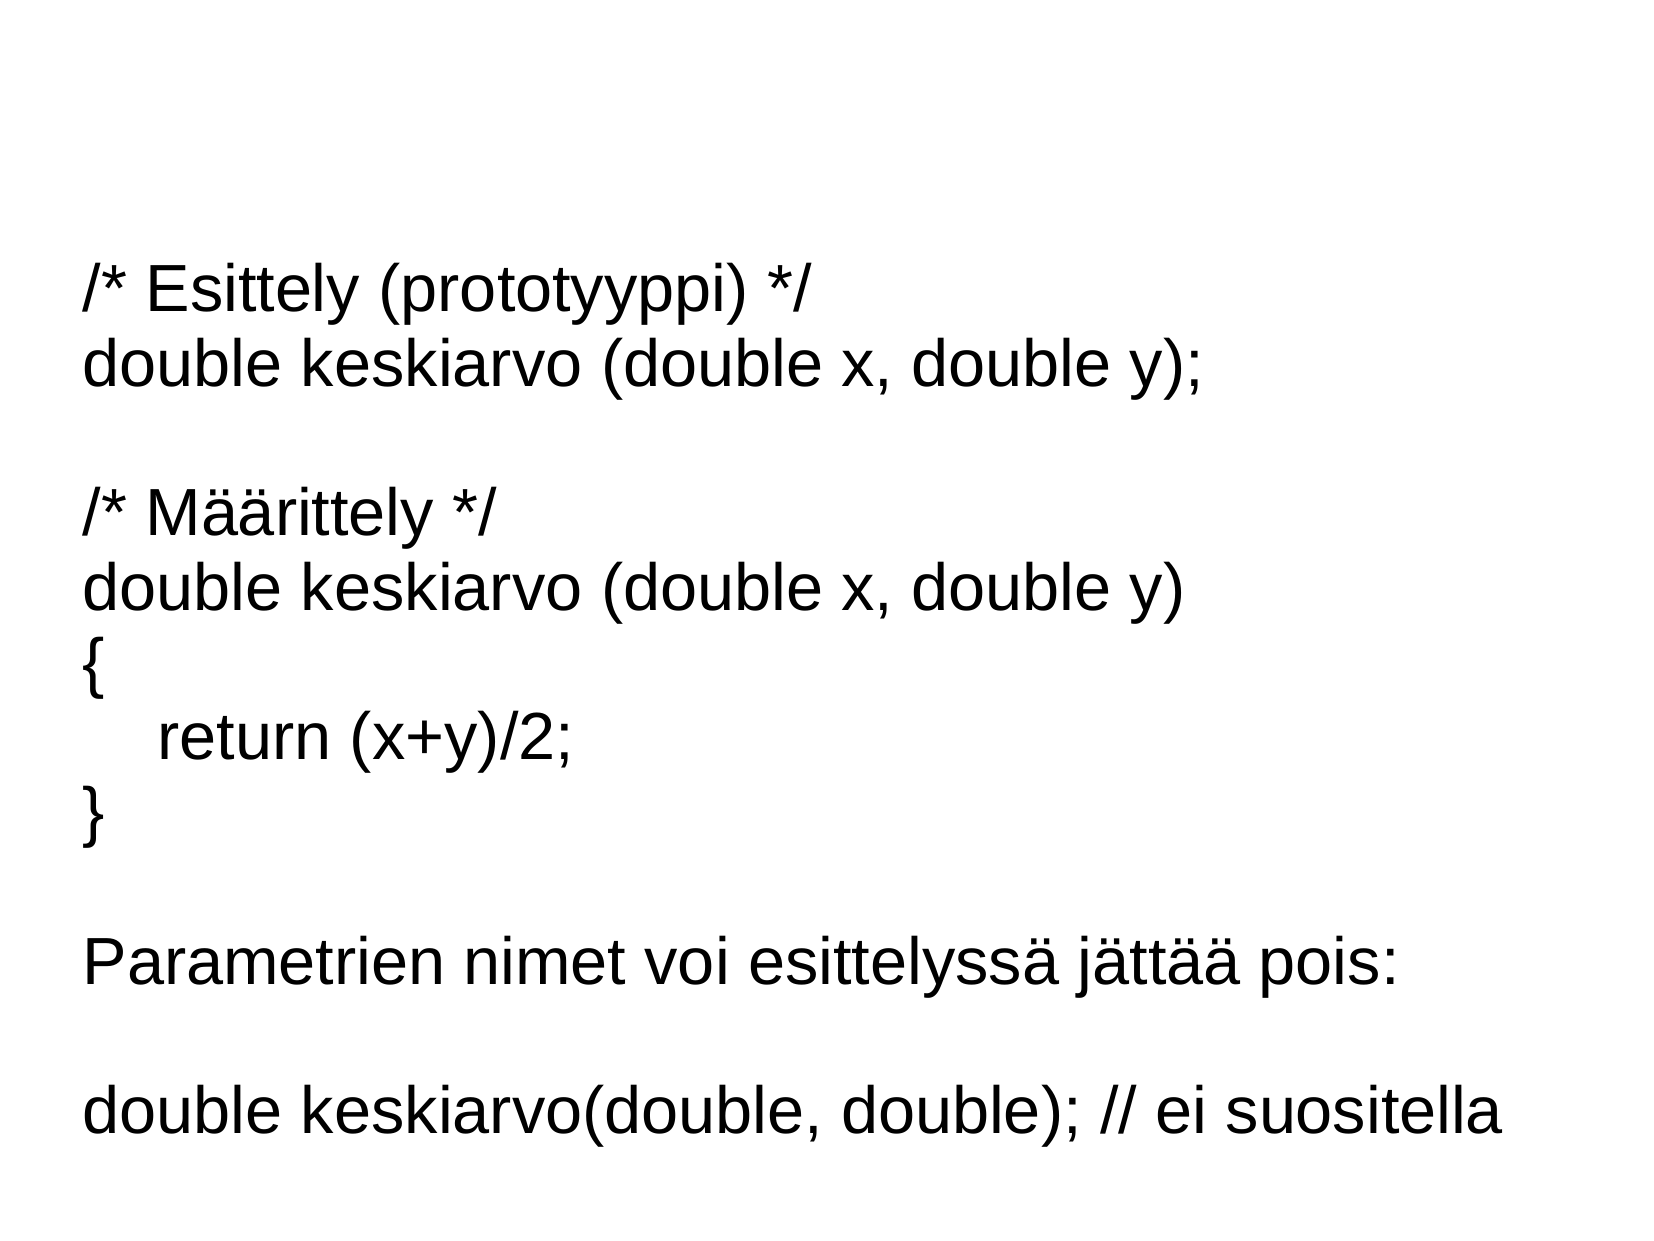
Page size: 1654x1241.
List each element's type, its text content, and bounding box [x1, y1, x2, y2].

text_box /* Esittely (prototyyppi) */ double keskiarvo (double x, double y); /* Määrittely */ double keskiarvo (double x, double y) { return (x+y)/2; } Parametrien nimet voi esittelyssä jättää pois: double keskiarvo(double, double); // ei suositella [82, 250, 1571, 1149]
